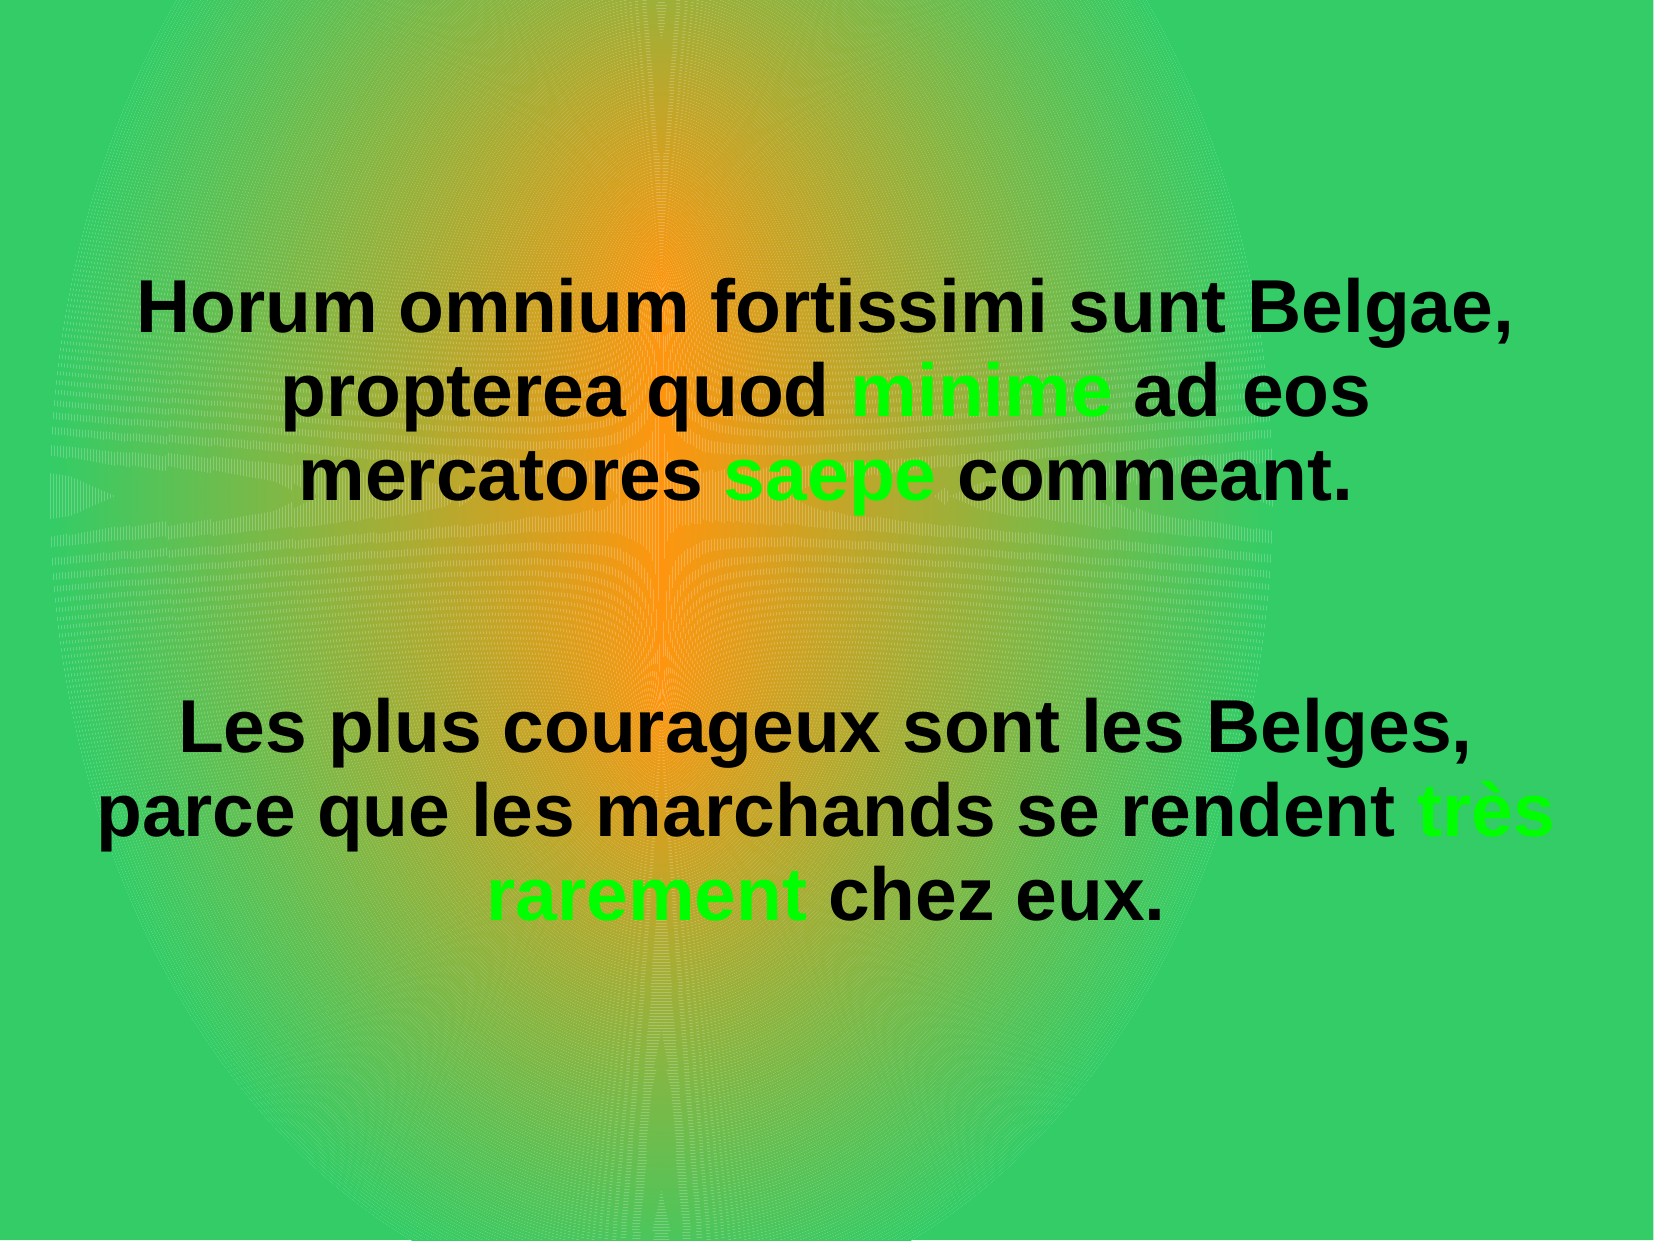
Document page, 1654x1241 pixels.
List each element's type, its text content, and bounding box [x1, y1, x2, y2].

text_box Horum omnium fortissimi sunt Belgae, propterea quod minime ad eos mercatores saepe commeant. Les plus courageux sont les Belges, parce que les marchands se rendent très rarement chez eux. [80, 257, 1571, 945]
